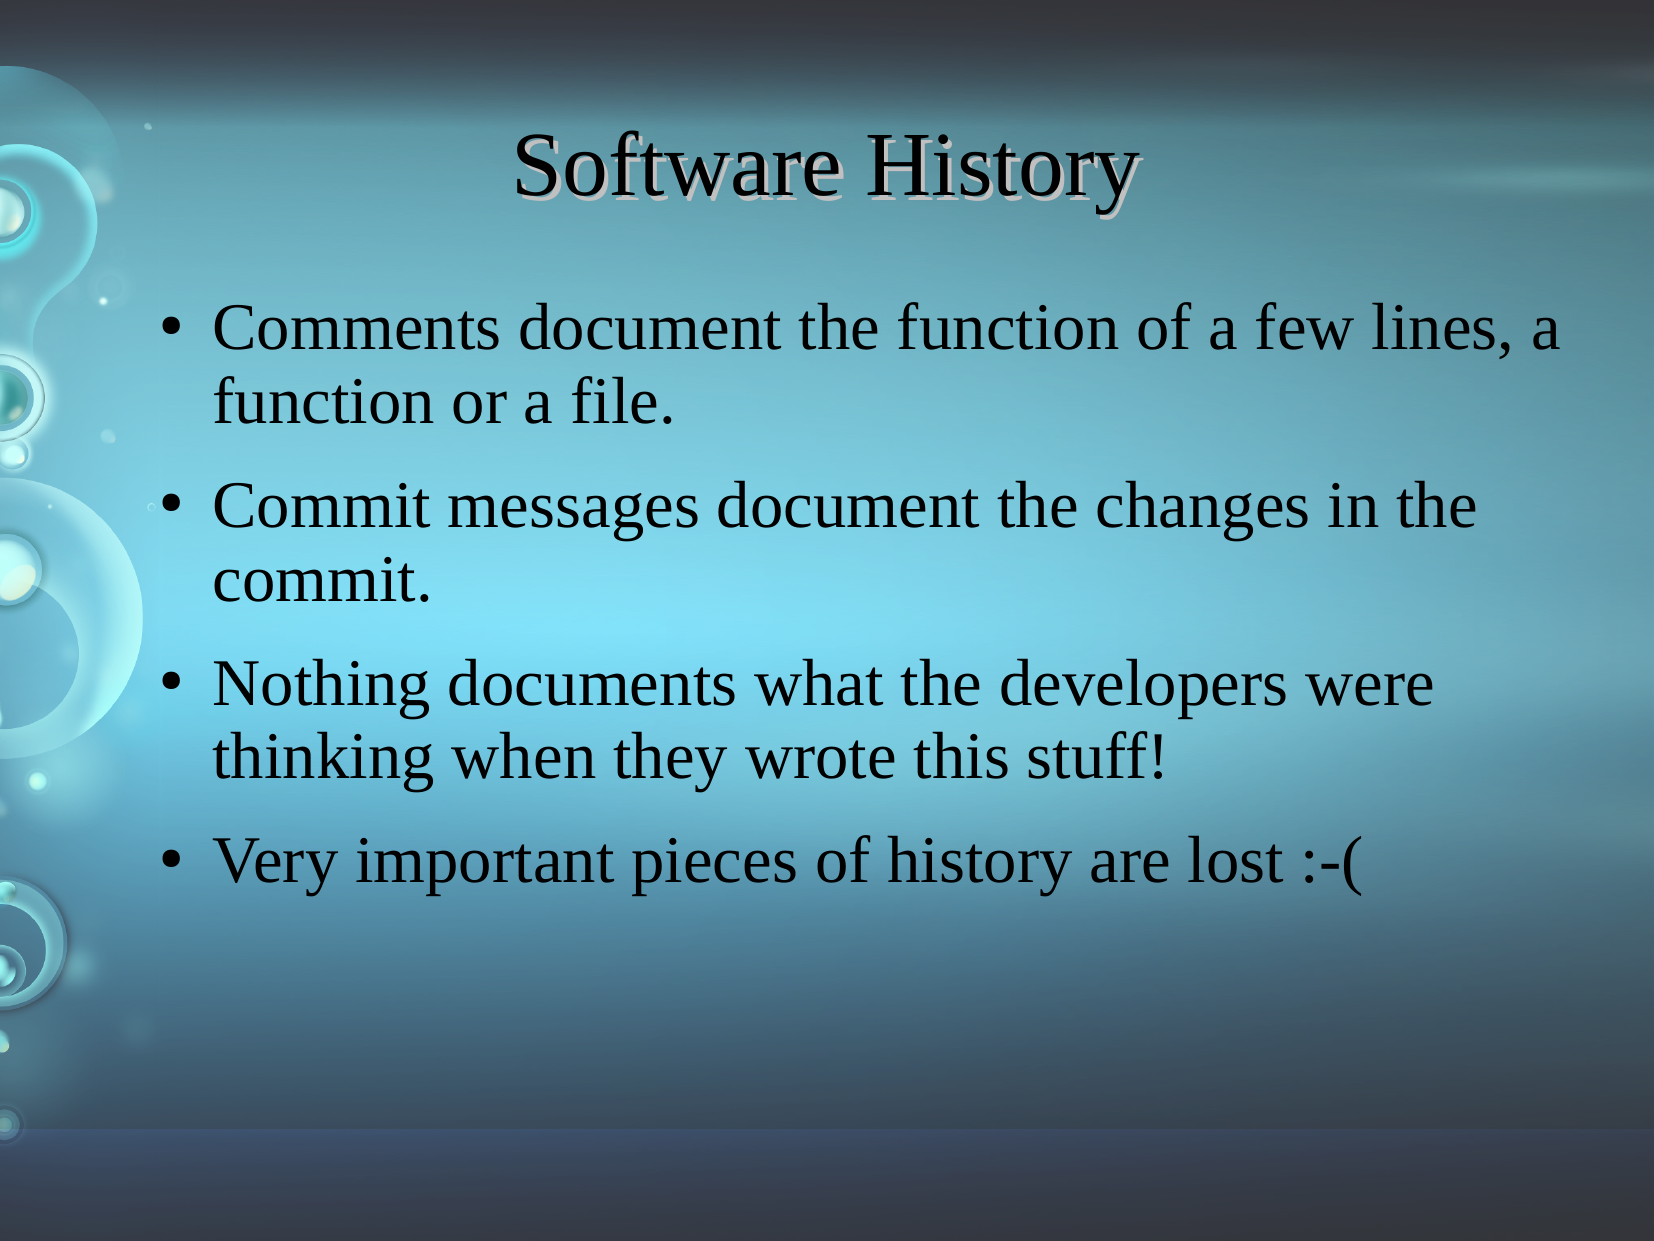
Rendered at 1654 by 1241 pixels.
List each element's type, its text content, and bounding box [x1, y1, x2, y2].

list Comments document the function of a few lines, a function or a file. Commit messages document the changes in the commit. Nothing documents what the developers were thinking when they wrote this stuff! Very important pieces of history are lost :-( [141, 290, 1630, 1109]
title Software History [82, 61, 1571, 269]
